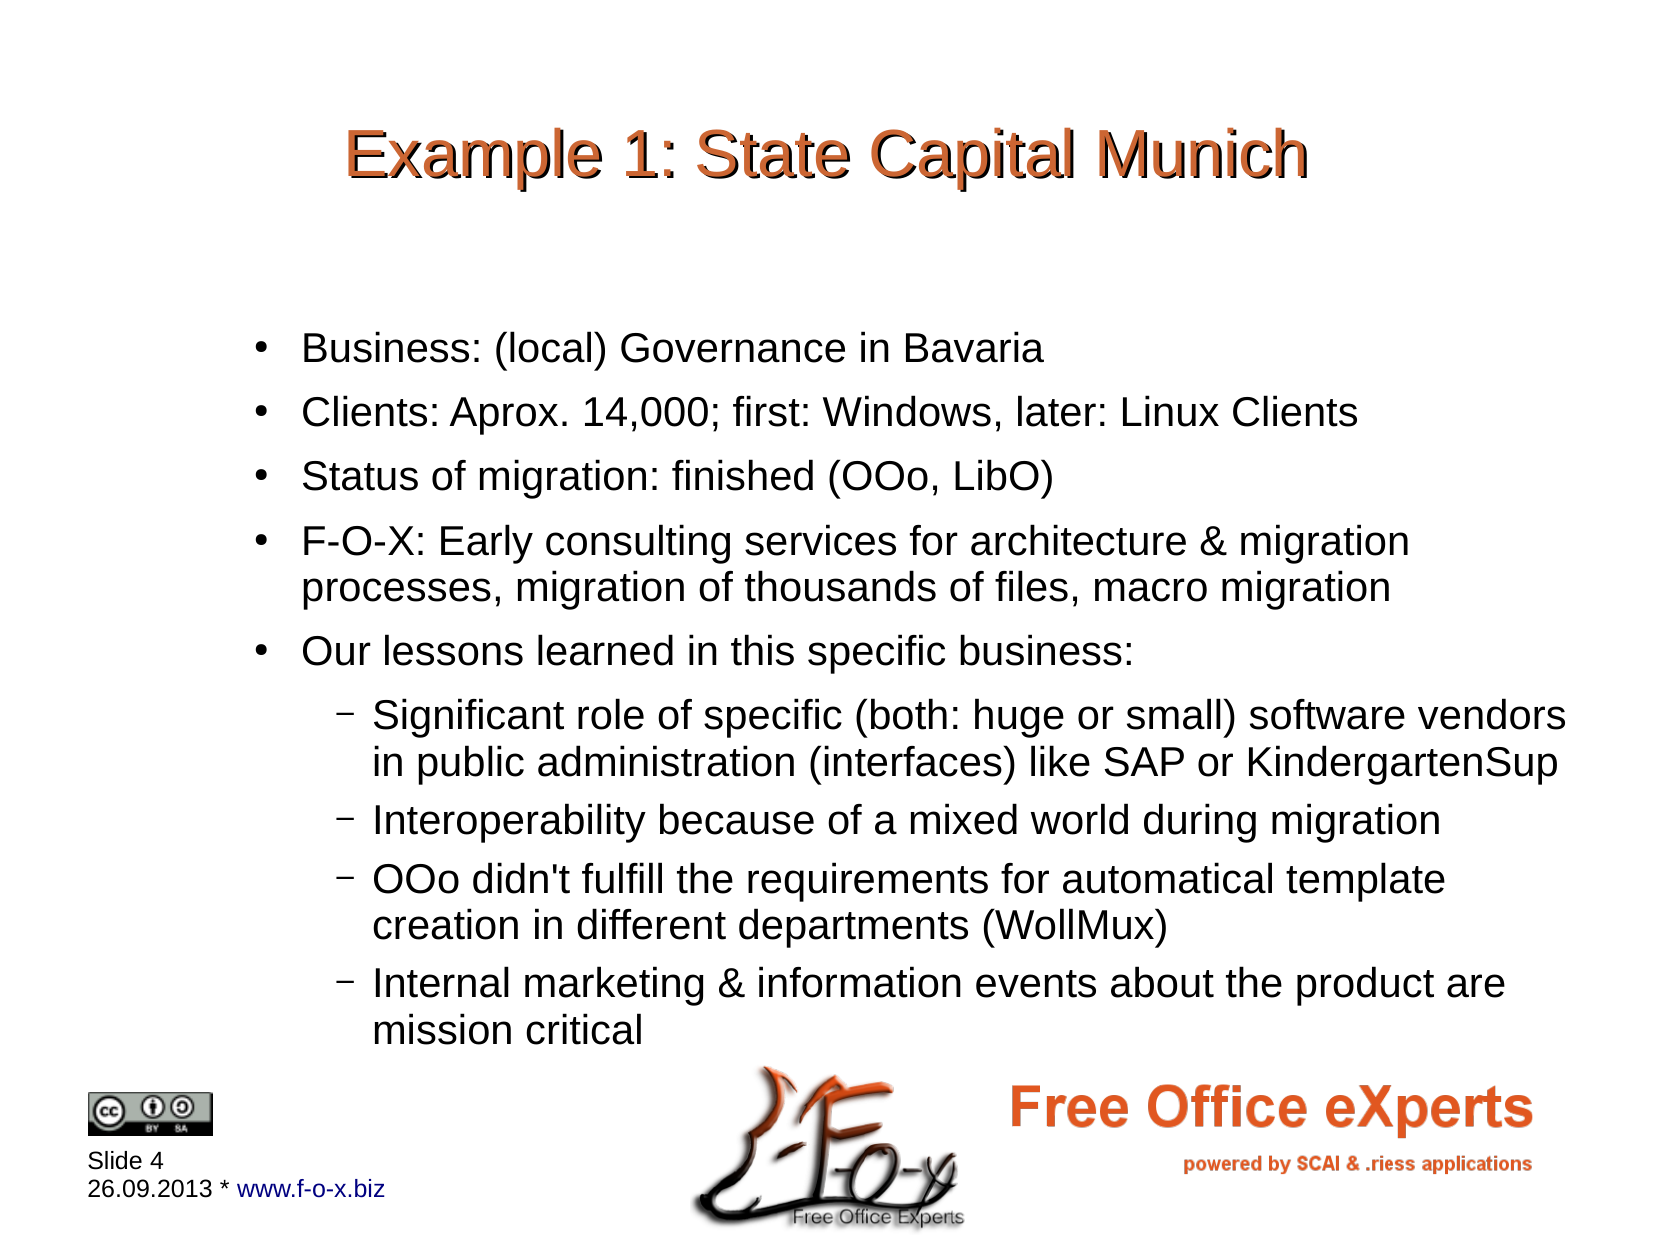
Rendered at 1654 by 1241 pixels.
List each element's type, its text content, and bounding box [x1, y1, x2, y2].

picture [88, 1092, 213, 1136]
title Example 1: State Capital Munich [82, 49, 1571, 257]
picture [690, 1052, 1565, 1236]
list [82, 290, 1571, 1010]
list Business: (local) Governance in Bavaria Clients: Aprox. 14,000; first: Windows, later: Linux Clients Status of migration: finished (OOo, LibO) F-O-X: Early consulting services for architecture & migration processes, migration of thousands of files, macro migration Our lessons learned in this specific business: Significant role of specific (both: huge or small) software vendors in public administration (interfaces) like SAP or KindergartenSup Interoperability because of a mixed world during migration OOo didn't fulfill the requirements for automatical template creation in different departments (WollMux) Internal marketing & information events about the product are mission critical [88, 324, 1577, 1034]
